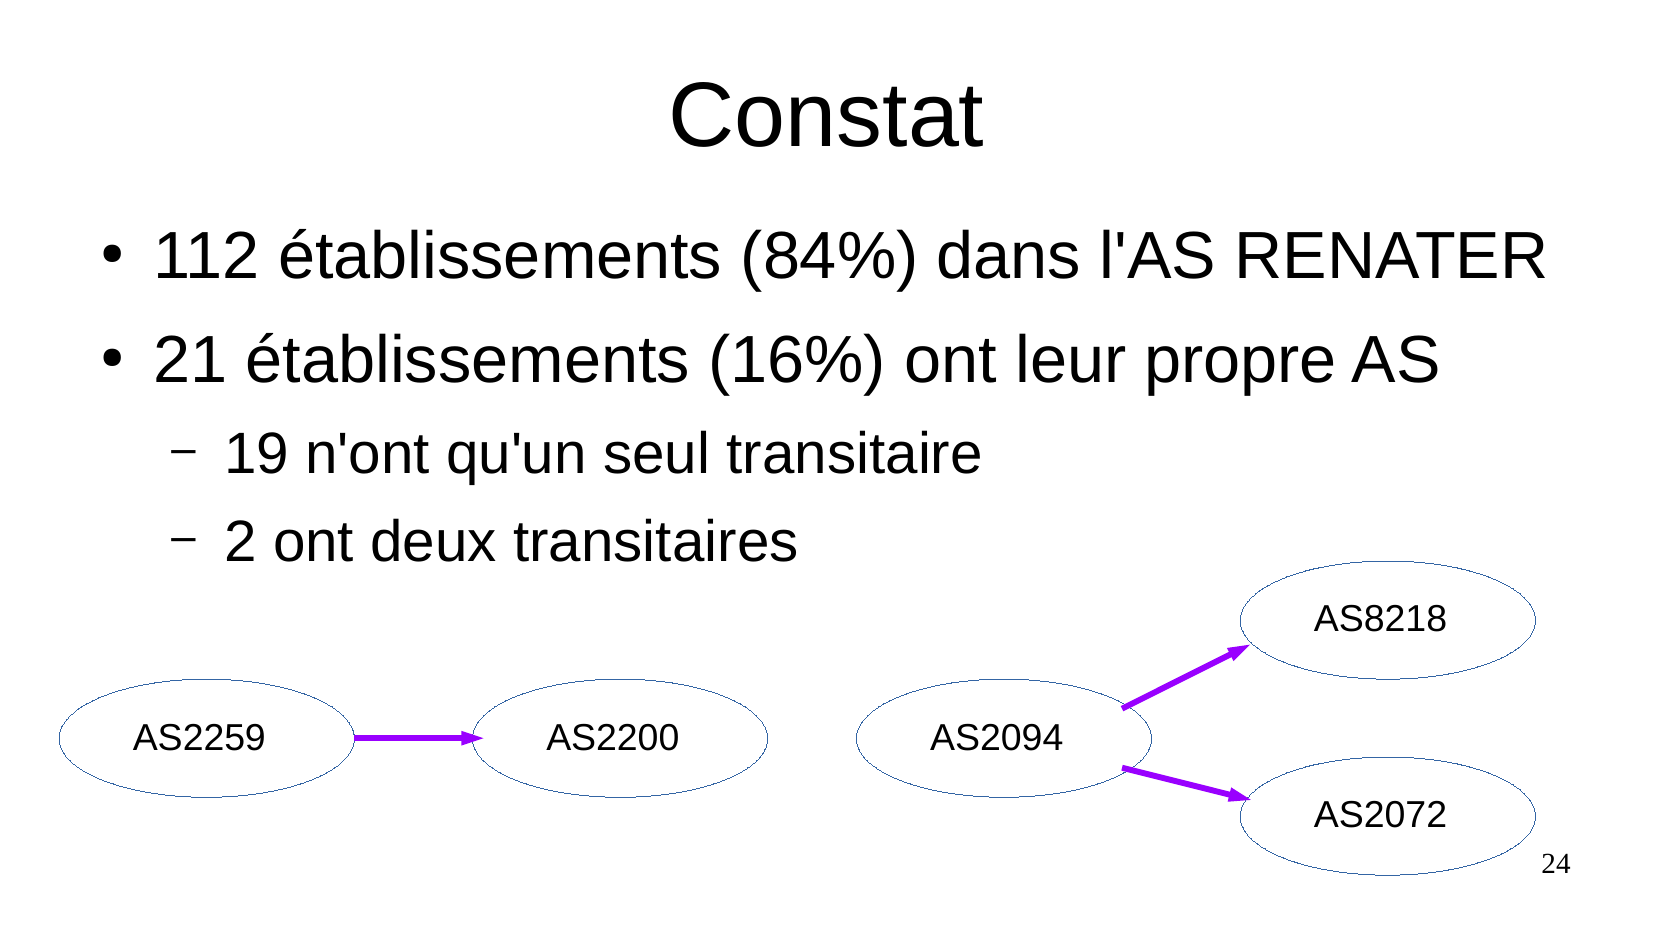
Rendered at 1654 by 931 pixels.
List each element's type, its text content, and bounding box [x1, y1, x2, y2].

text_box AS2200 [531, 708, 709, 768]
text_box AS8218 [1299, 590, 1477, 650]
title Constat [82, 37, 1571, 193]
list 112 établissements (84%) dans l'AS RENATER 21 établissements (16%) ont leur propre AS 19 n'ont qu'un seul transitaire 2 ont deux transitaires [82, 217, 1571, 758]
text_box AS2094 [915, 708, 1093, 768]
text_box AS2072 [1299, 786, 1477, 846]
text_box AS2259 [118, 708, 296, 768]
